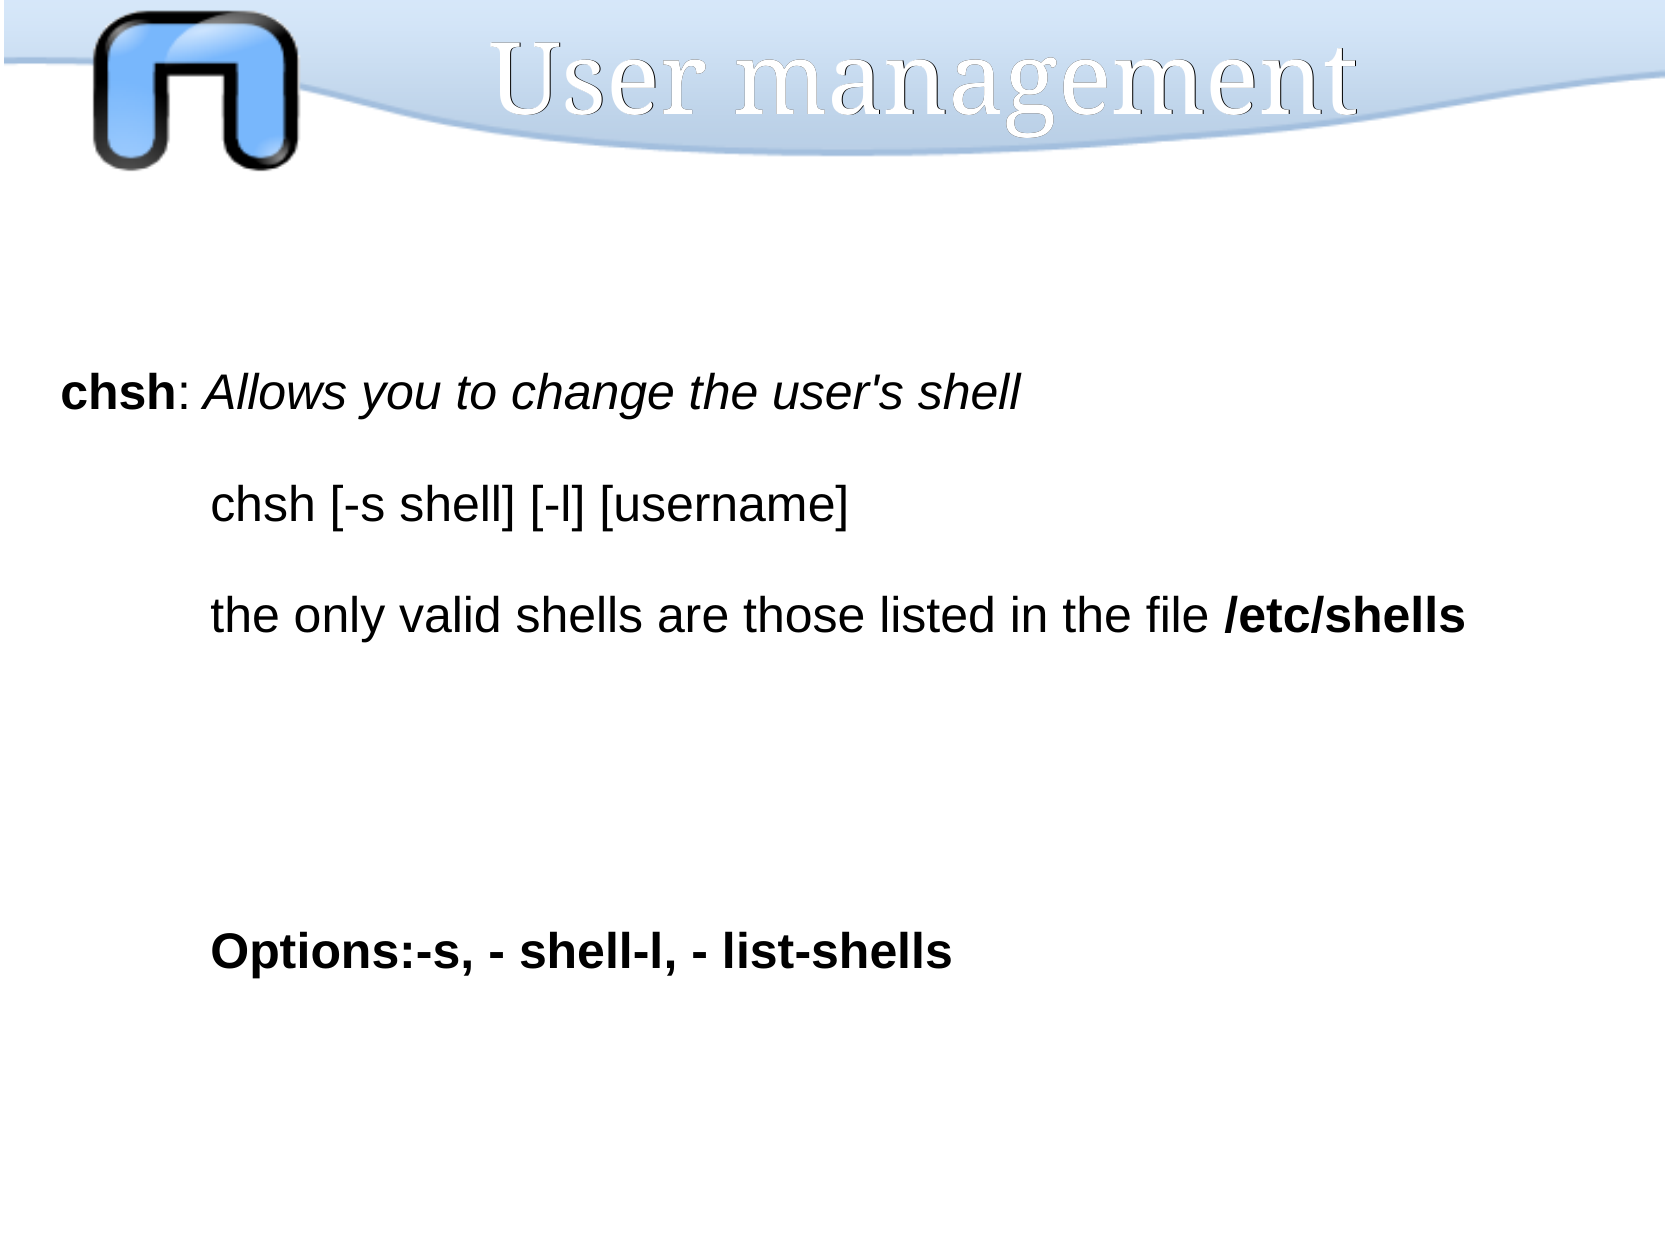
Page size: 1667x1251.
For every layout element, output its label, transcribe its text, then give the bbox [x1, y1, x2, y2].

text_box User management [475, 0, 1667, 271]
list chsh: Allows you to change the user's shell chsh [-s shell] [-l] [username] the only valid shells are those listed in the file /etc/shells Options:-s, - shell-l, - list-shells [54, 357, 1623, 1200]
picture [0, 0, 1667, 1251]
